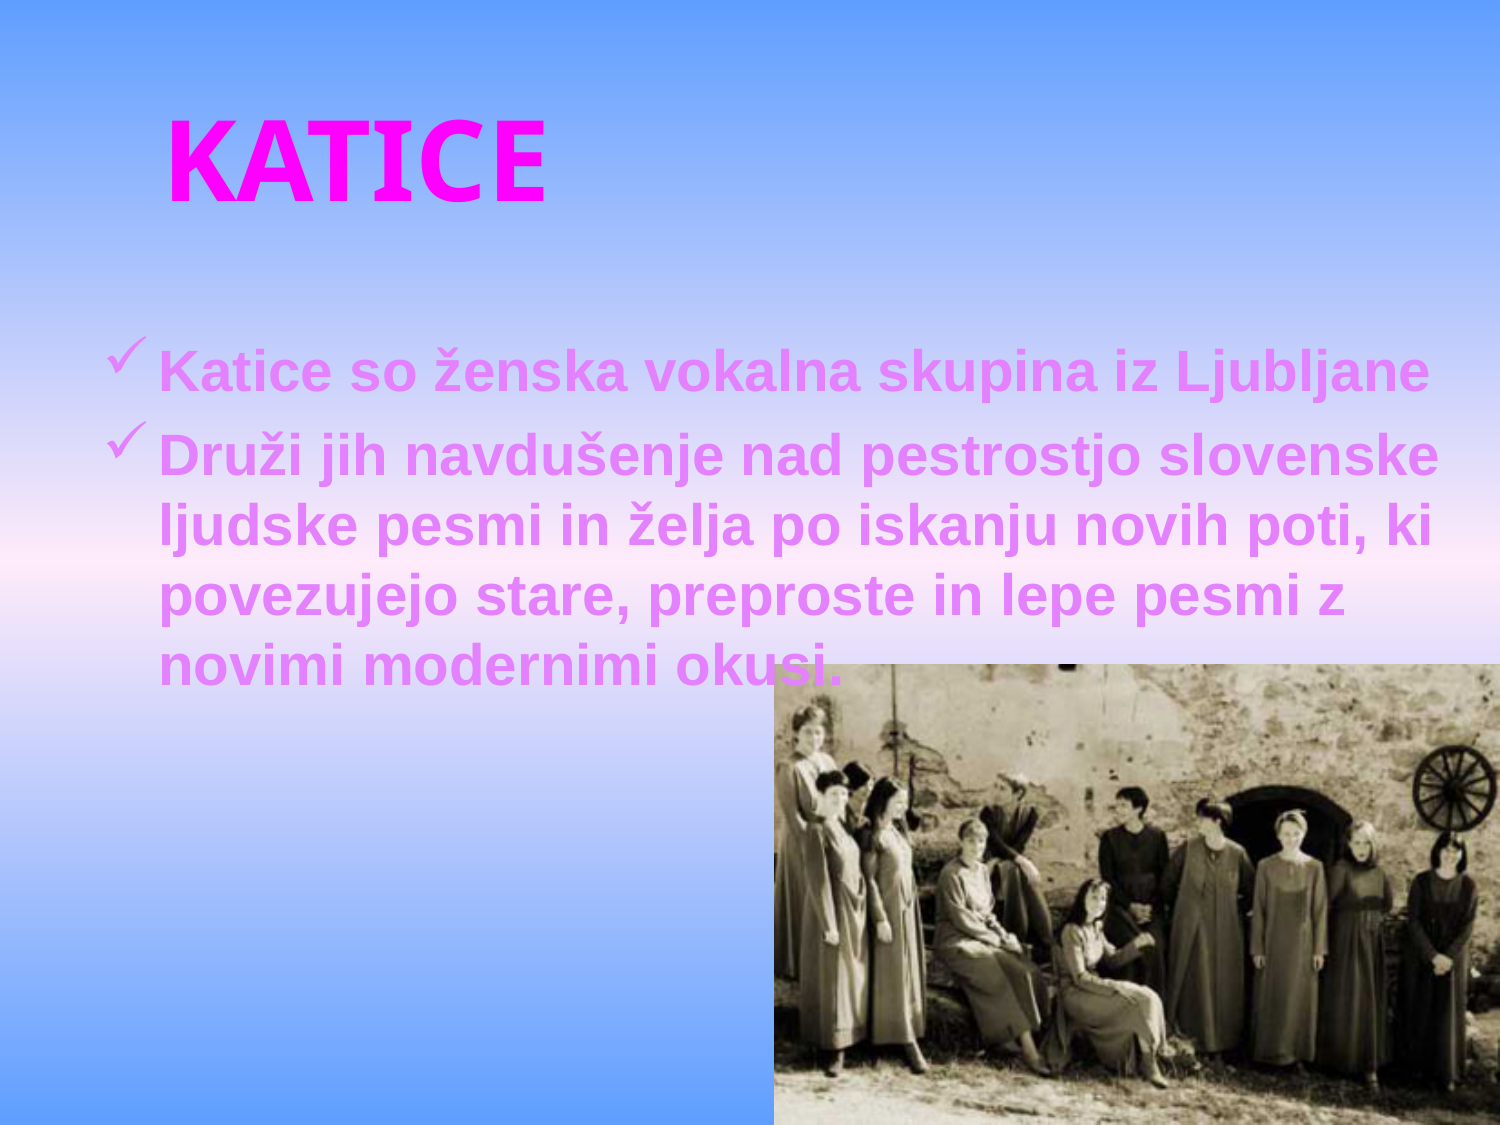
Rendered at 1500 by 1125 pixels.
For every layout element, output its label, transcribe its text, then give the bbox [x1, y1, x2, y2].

list Katice so ženska vokalna skupina iz Ljubljane Druži jih navdušenje nad pestrostjo slovenske ljudske pesmi in želja po iskanju novih poti, ki povezujejo stare, preproste in lepe pesmi z novimi modernimi okusi. [87, 324, 1463, 838]
picture [774, 664, 1500, 1125]
title KATICE [50, 62, 663, 250]
